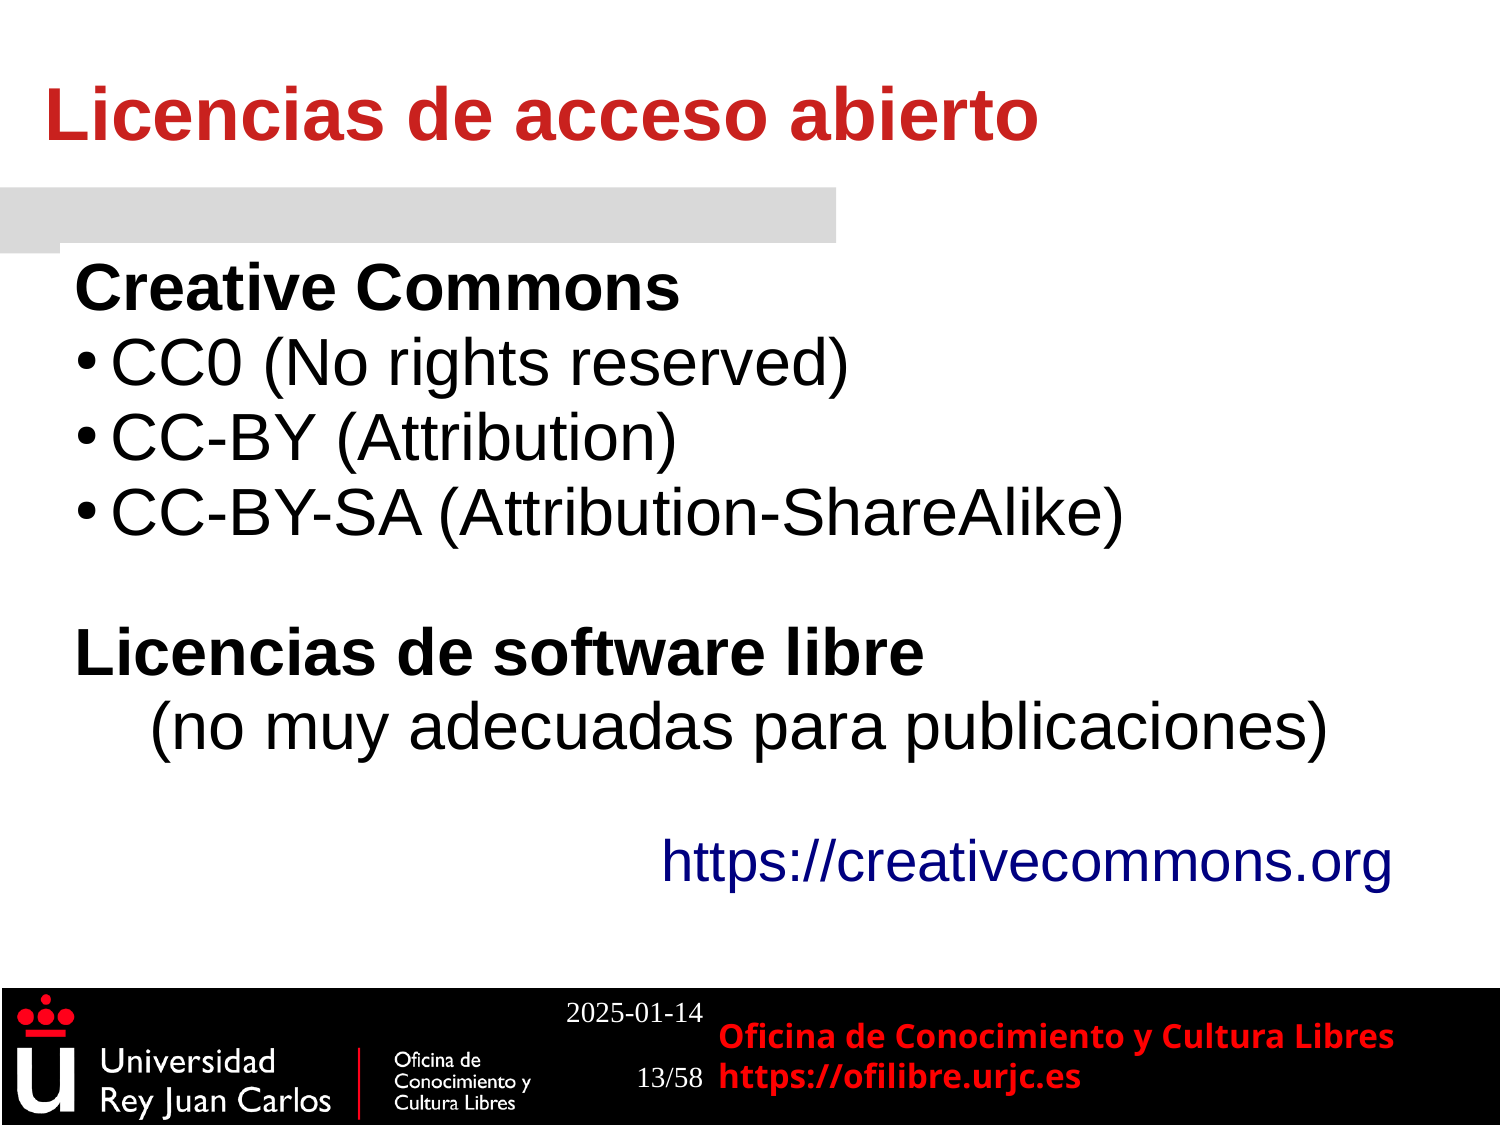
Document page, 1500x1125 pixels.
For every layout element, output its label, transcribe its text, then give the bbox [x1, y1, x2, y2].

text_box Licencias de acceso abierto [30, 64, 1306, 248]
title [75, 7, 1425, 196]
text_box Creative Commons CC0 (No rights reserved) CC-BY (Attribution) CC-BY-SA (Attribution-ShareAlike) Licencias de software libre (no muy adecuadas para publicaciones) https://creativecommons.org [60, 243, 1411, 967]
picture [17, 994, 531, 1120]
